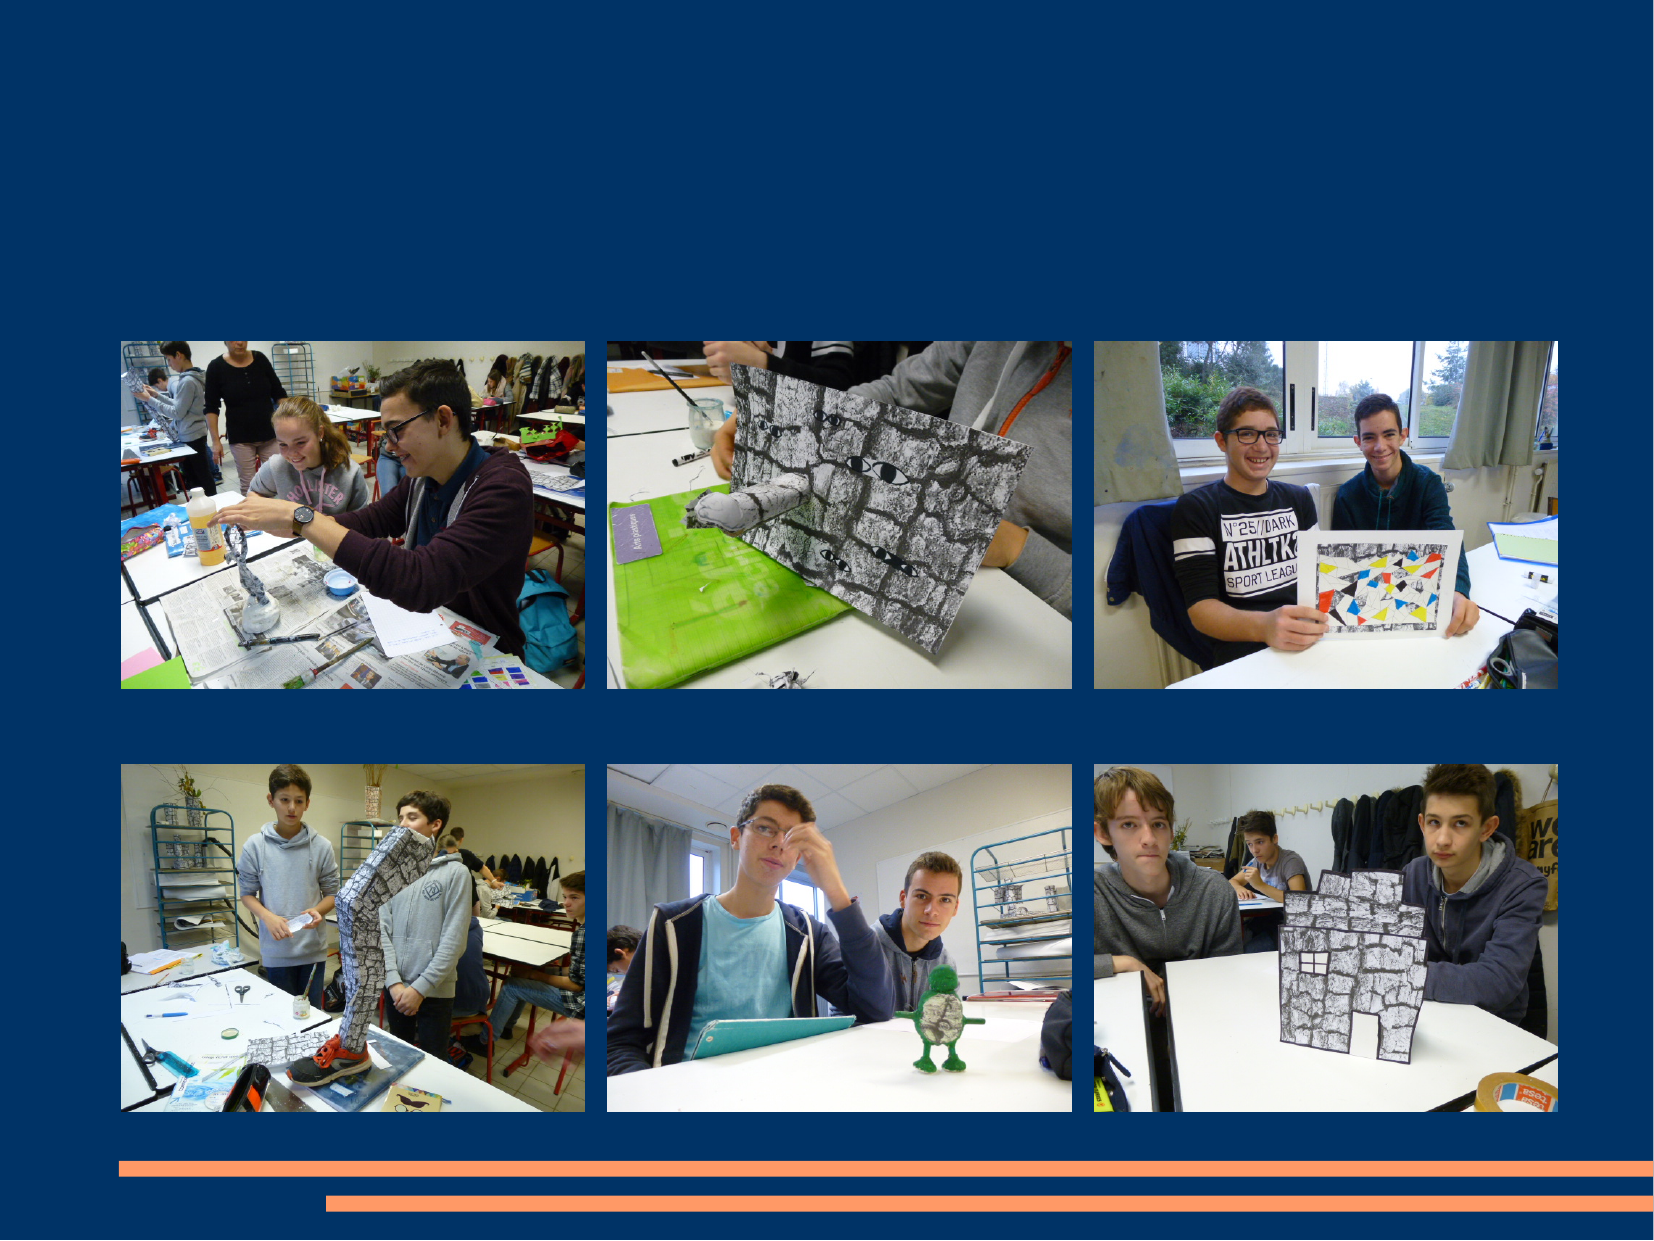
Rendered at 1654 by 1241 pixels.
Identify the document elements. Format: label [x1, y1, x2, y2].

picture [121, 341, 585, 689]
picture [607, 764, 1072, 1112]
picture [121, 764, 585, 1112]
picture [1094, 341, 1558, 689]
picture [1094, 764, 1558, 1112]
picture [607, 341, 1072, 689]
